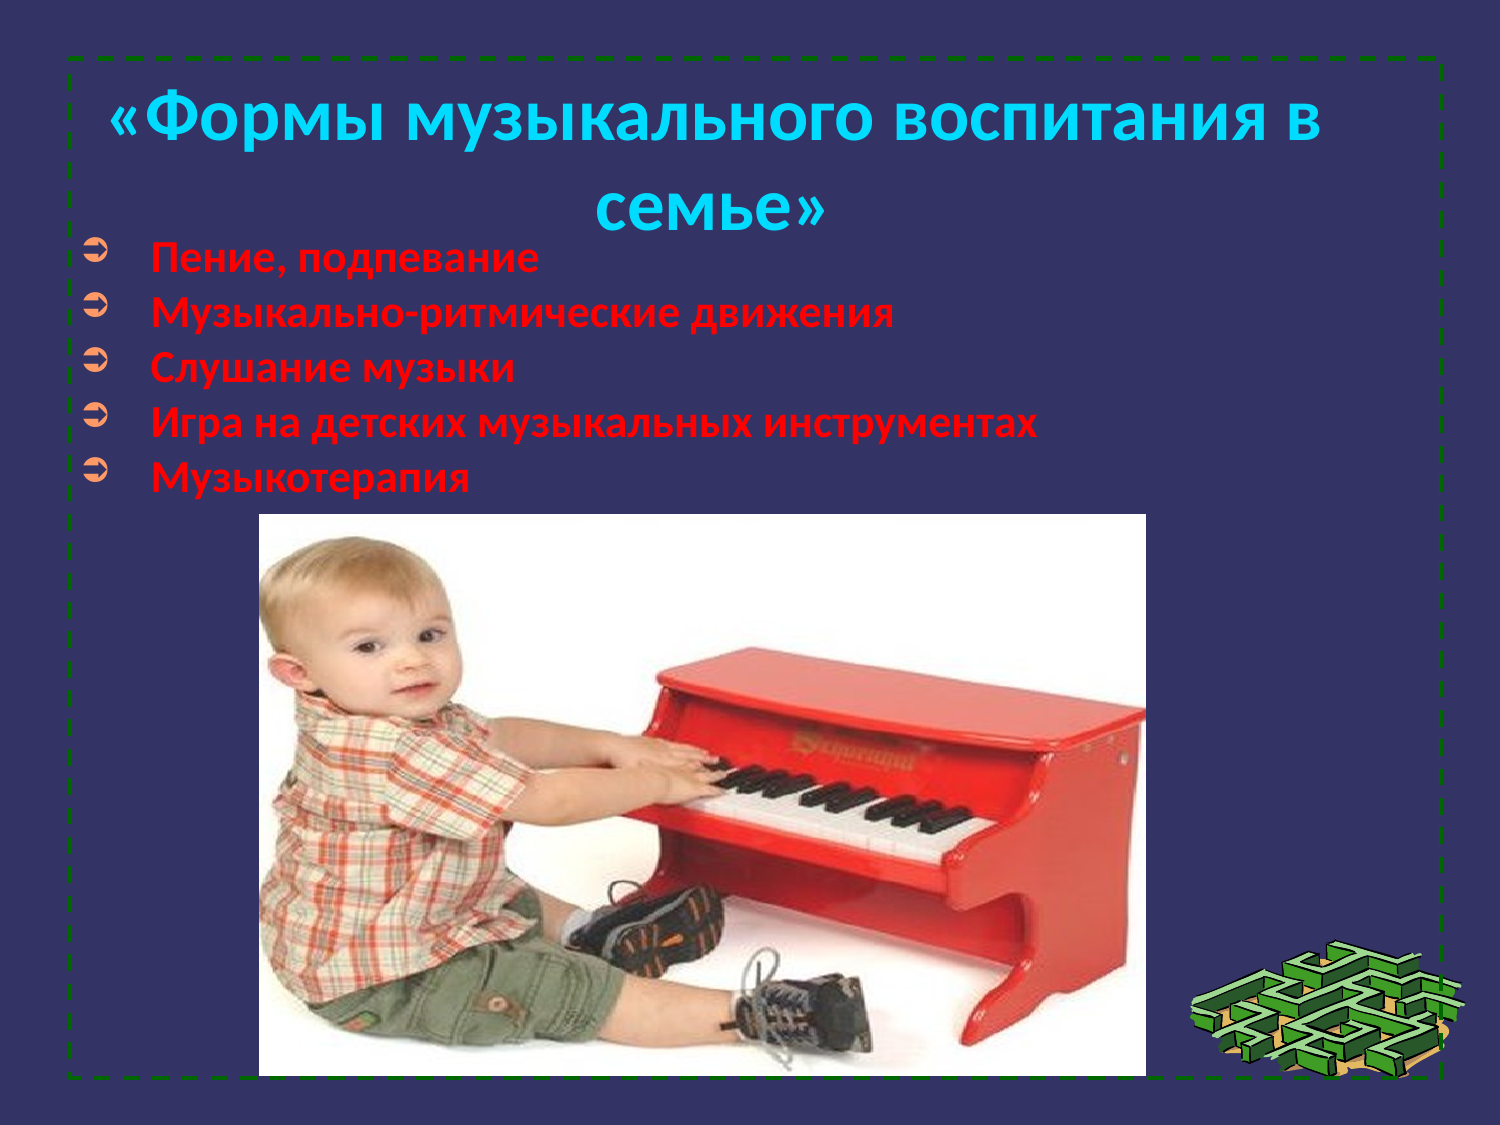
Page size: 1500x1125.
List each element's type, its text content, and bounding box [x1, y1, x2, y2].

text_box Пение, подпевание Музыкально-ритмические движения Слушание музыки Игра на детских музыкальных инструментах Музыкотерапия [53, 219, 1401, 978]
picture [259, 514, 1146, 1076]
text_box «Формы музыкального воспитания в семье» [39, 57, 1390, 245]
